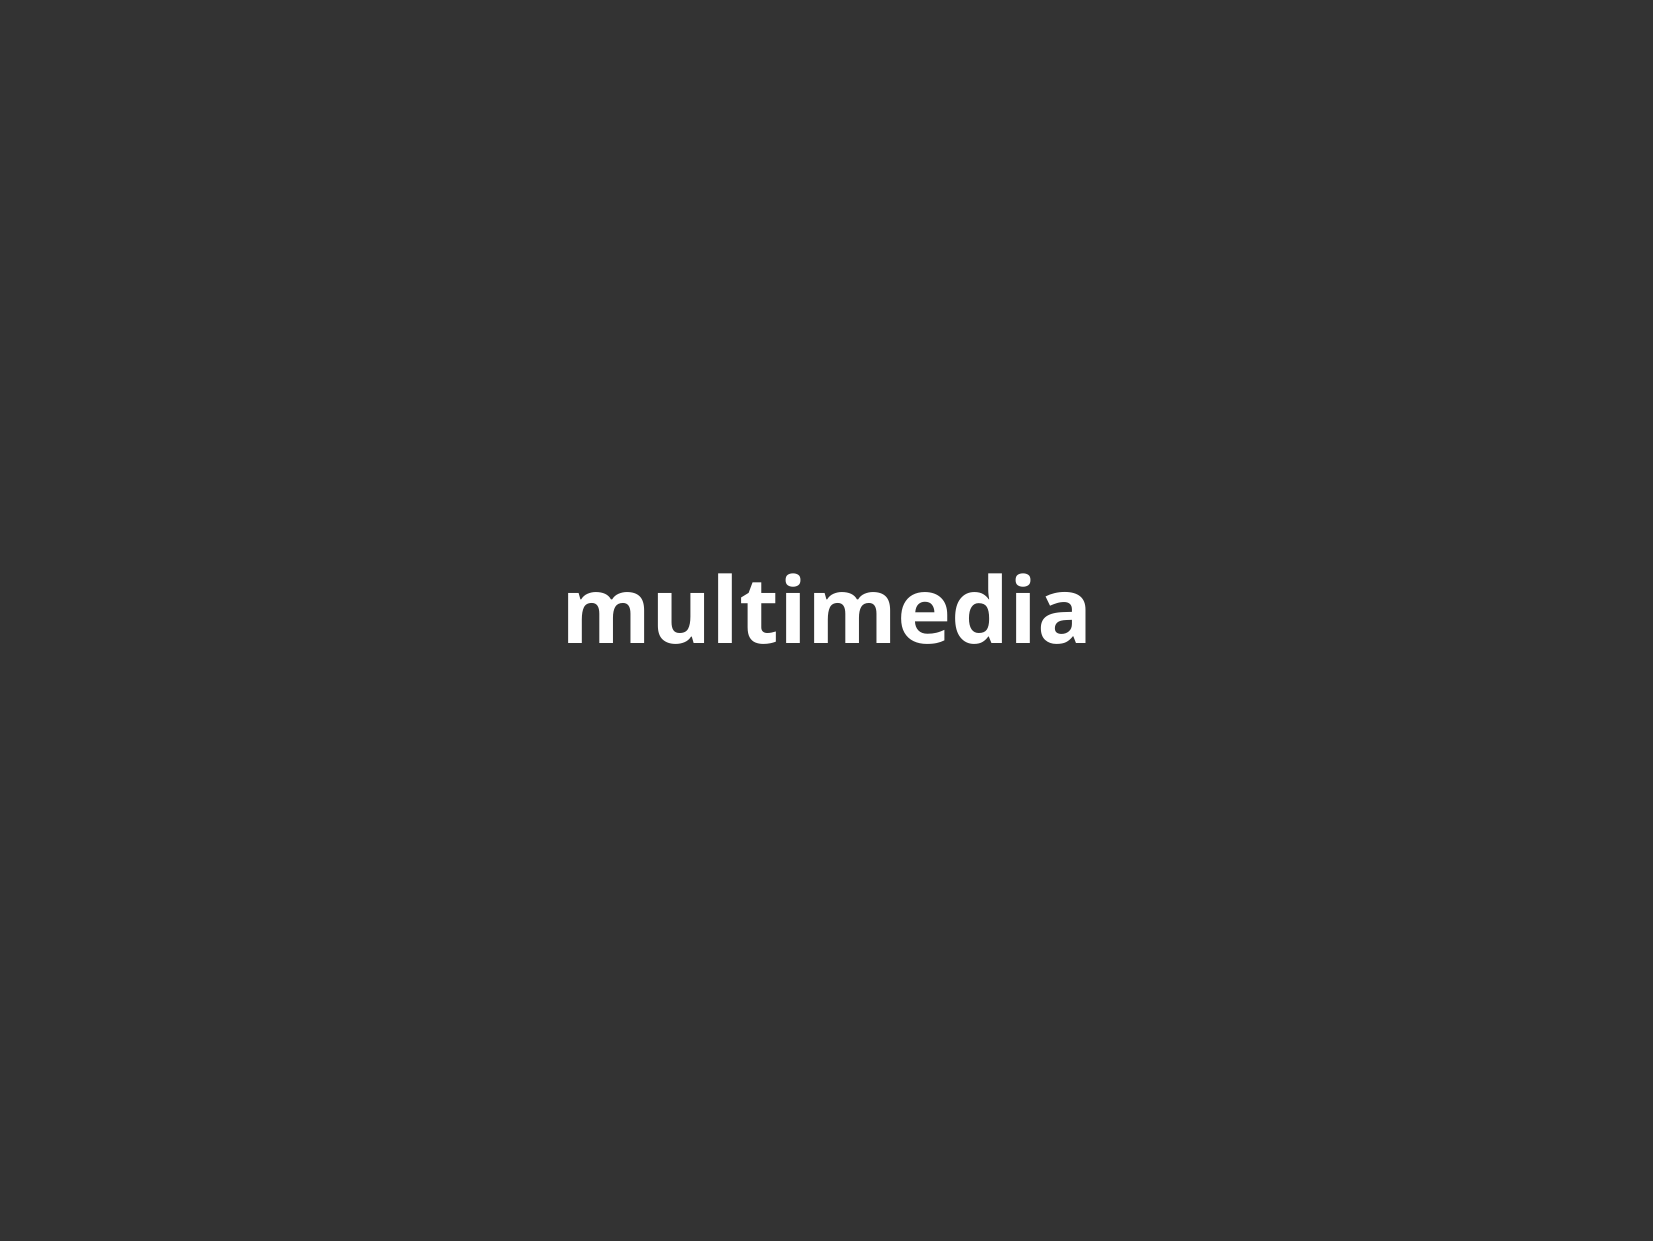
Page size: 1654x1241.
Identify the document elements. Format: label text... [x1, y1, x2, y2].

title multimedia [121, 504, 1533, 712]
